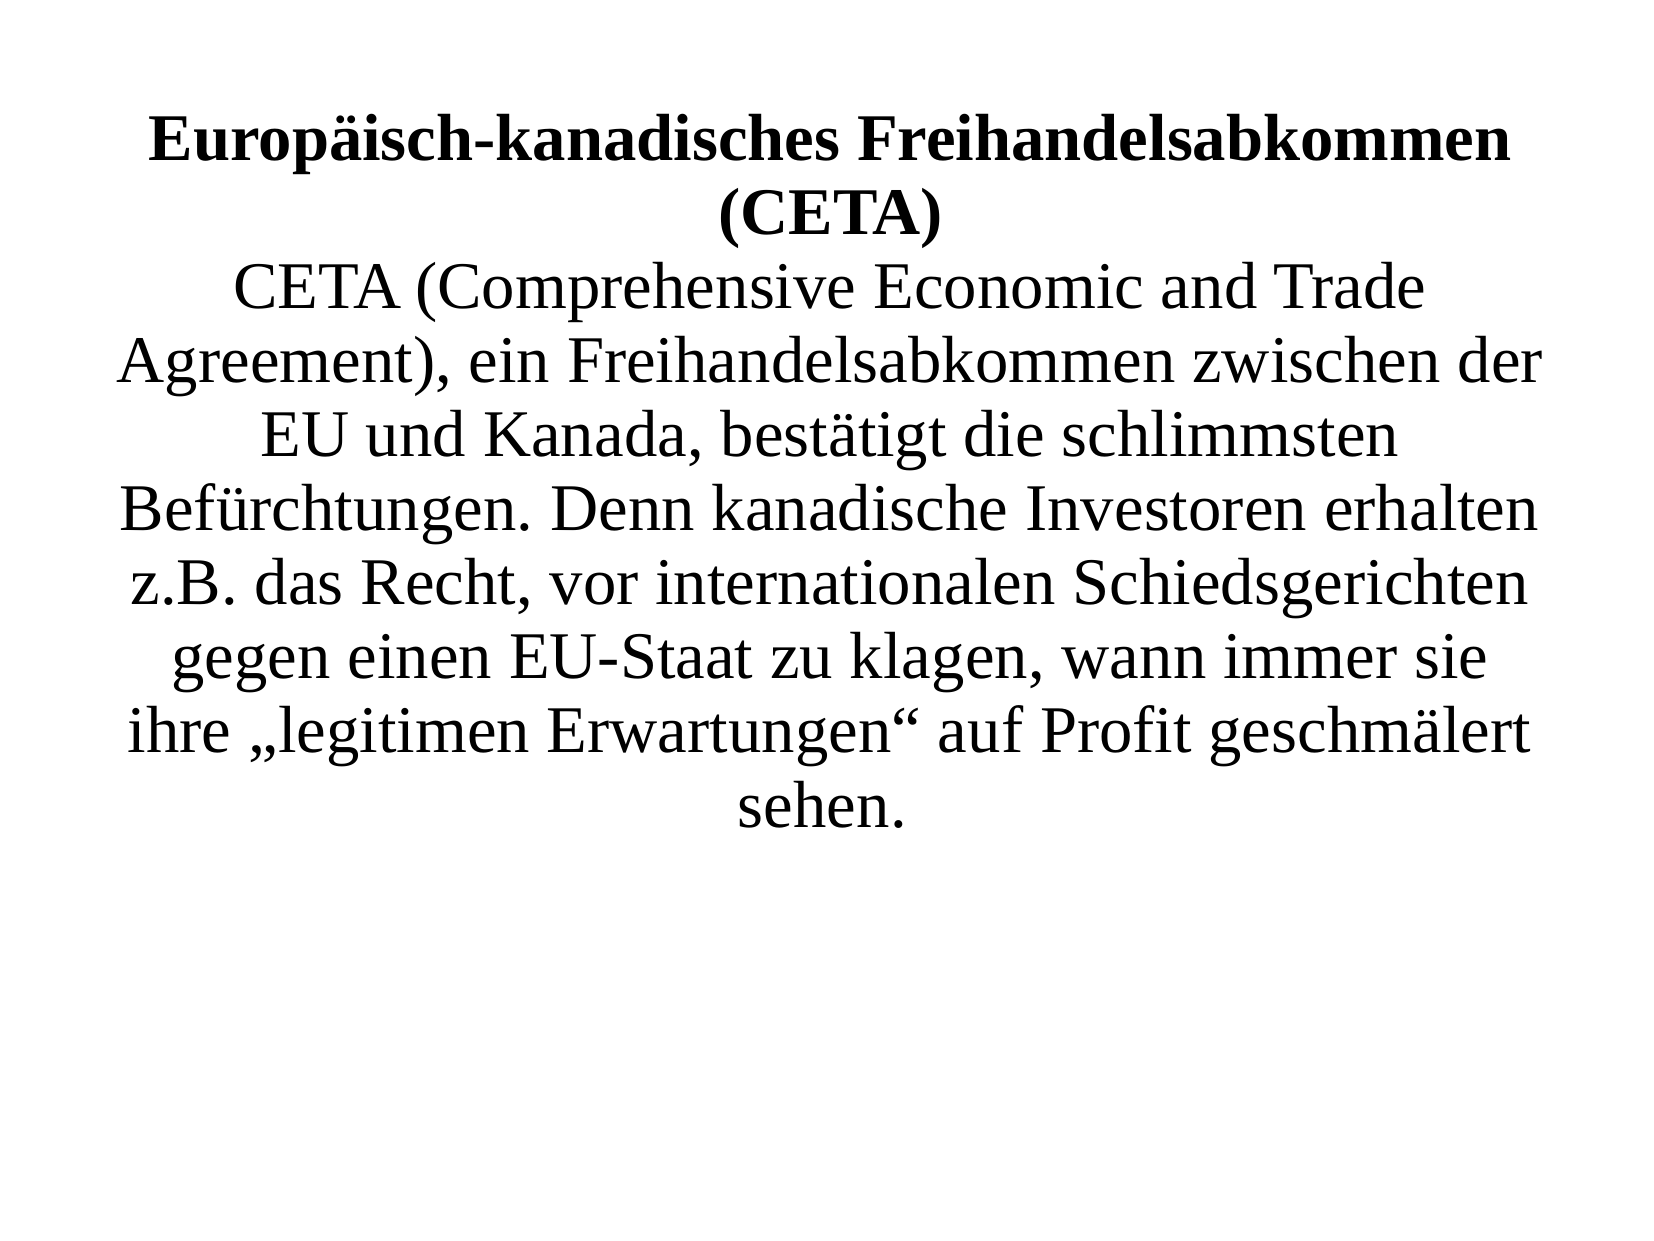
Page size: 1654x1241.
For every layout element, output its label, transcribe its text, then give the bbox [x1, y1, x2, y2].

text_box Europäisch-kanadisches Freihandelsabkommen (CETA) CETA (Comprehensive Economic and Trade Agreement), ein Freihandelsabkommen zwischen der EU und Kanada, bestätigt die schlimmsten Befürchtungen. Denn kanadische Investoren erhalten z.B. das Recht, vor internationalen Schiedsgerichten gegen einen EU-Staat zu klagen, wann immer sie ihre „legitimen Erwartungen“ auf Profit geschmälert sehen. [98, 93, 1563, 849]
